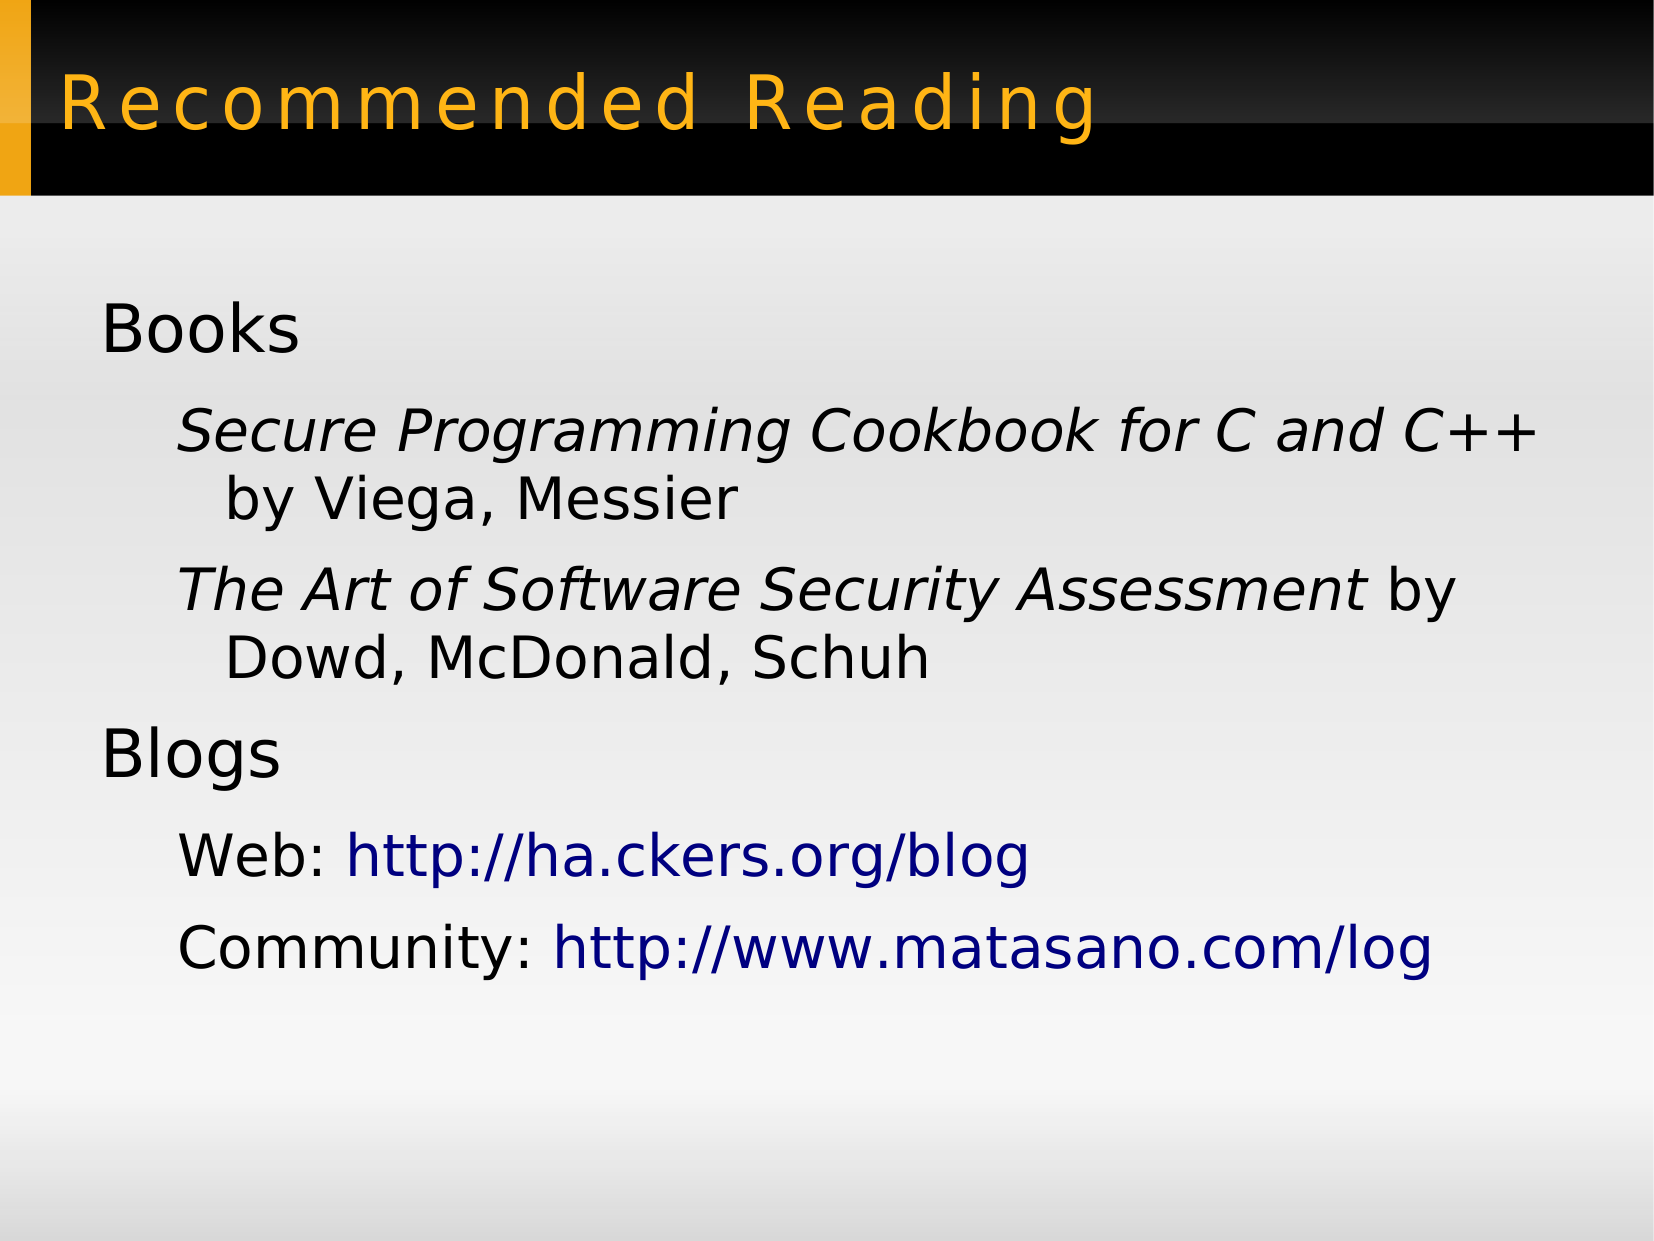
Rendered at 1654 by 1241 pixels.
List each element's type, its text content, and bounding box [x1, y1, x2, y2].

picture [0, 0, 1654, 1241]
title Recommended Reading [59, 36, 1270, 171]
list Books Secure Programming Cookbook for C and C++ by Viega, Messier The Art of Software Security Assessment by Dowd, McDonald, Schuh Blogs Web: http://ha.ckers.org/blog Community: http://www.matasano.com/log [82, 290, 1571, 1094]
